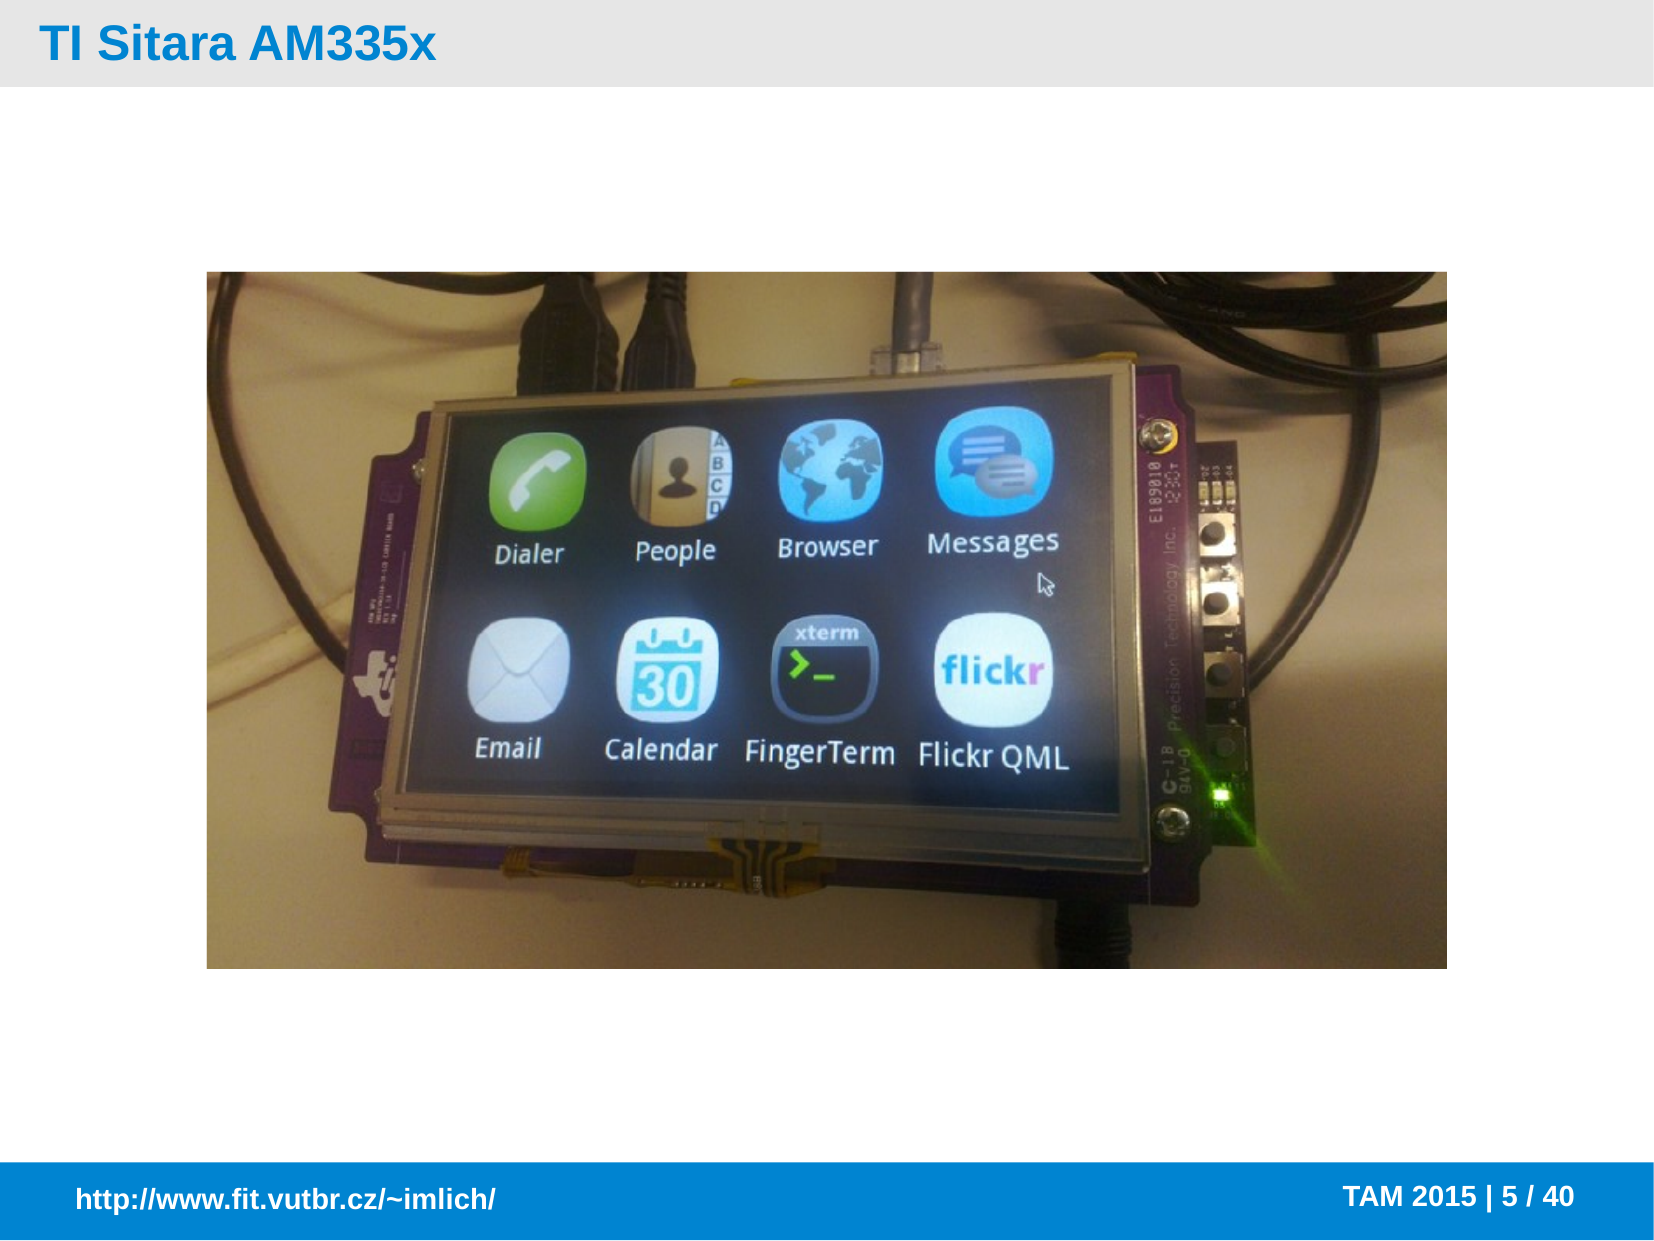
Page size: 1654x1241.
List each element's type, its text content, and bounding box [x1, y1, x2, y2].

picture [206, 271, 1447, 969]
title TI Sitara AM335x [39, 5, 1615, 81]
